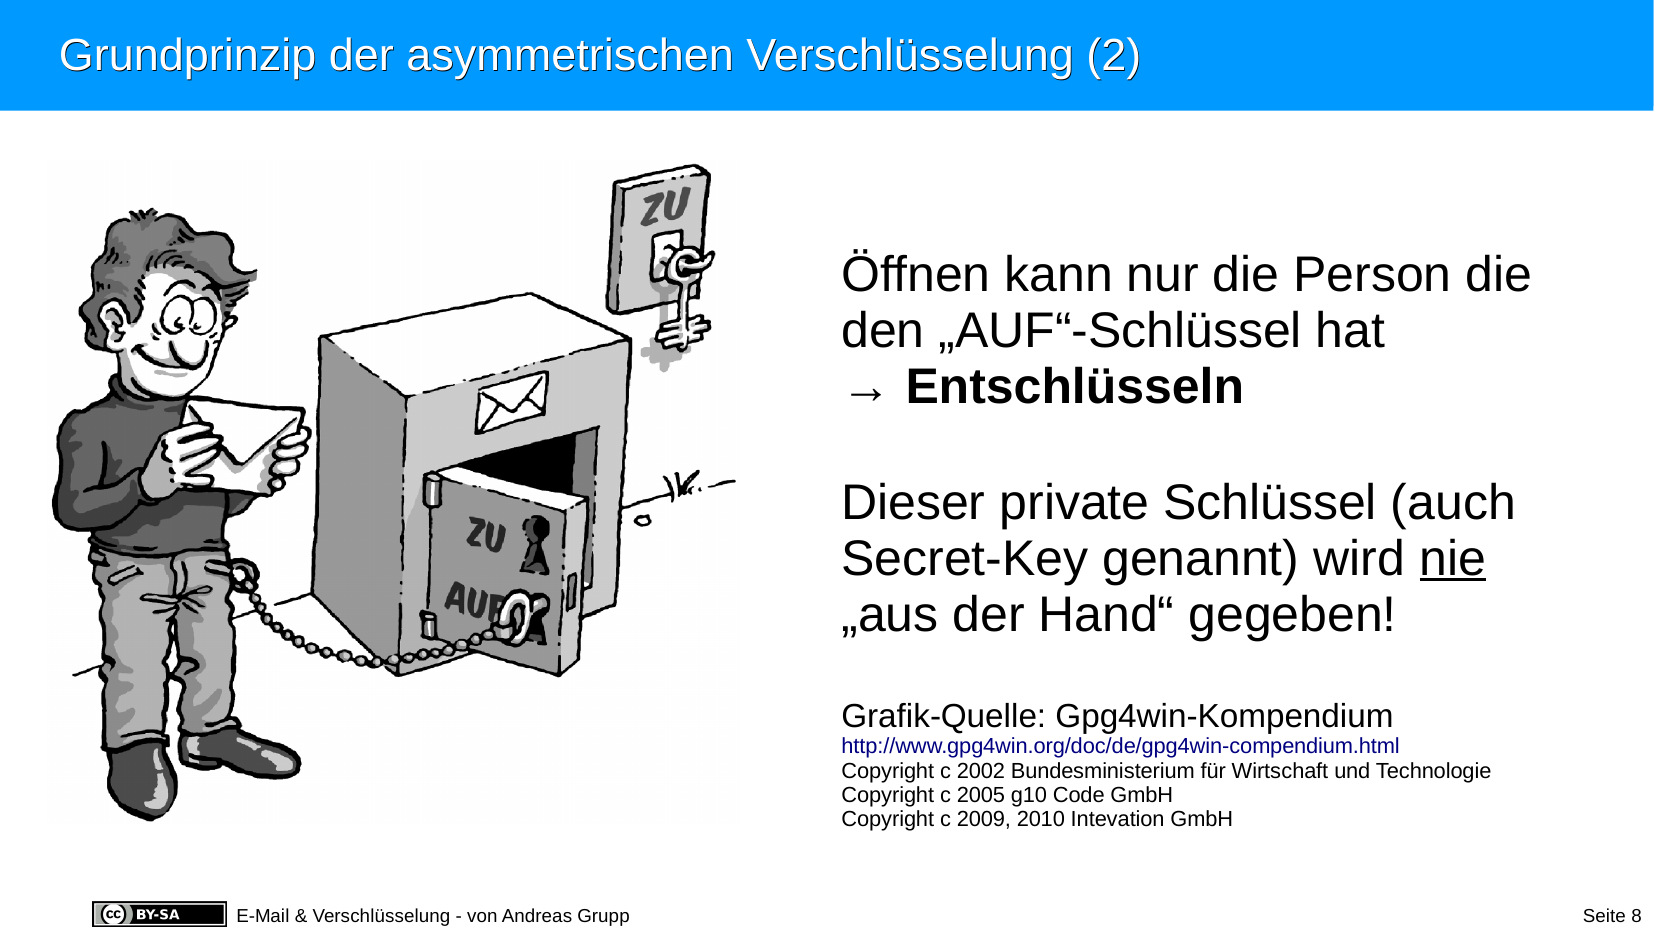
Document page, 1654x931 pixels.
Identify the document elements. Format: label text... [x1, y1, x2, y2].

text_box Öffnen kann nur die Person die den „AUF“-Schlüssel hat → Entschlüsseln Dieser private Schlüssel (auch Secret-Key genannt) wird nie „aus der Hand“ gegeben! [826, 239, 1595, 650]
text_box Grafik-Quelle: Gpg4win-Kompendium http://www.gpg4win.org/doc/de/gpg4win-compendium.html Copyright c 2002 Bundesministerium für Wirtschaft und Technologie Copyright c 2005 g10 Code GmbH Copyright c 2009, 2010 Intevation GmbH [826, 689, 1510, 839]
picture [47, 159, 739, 824]
title Grundprinzip der asymmetrischen Verschlüsselung (2) [59, 21, 1506, 89]
picture [92, 901, 227, 927]
